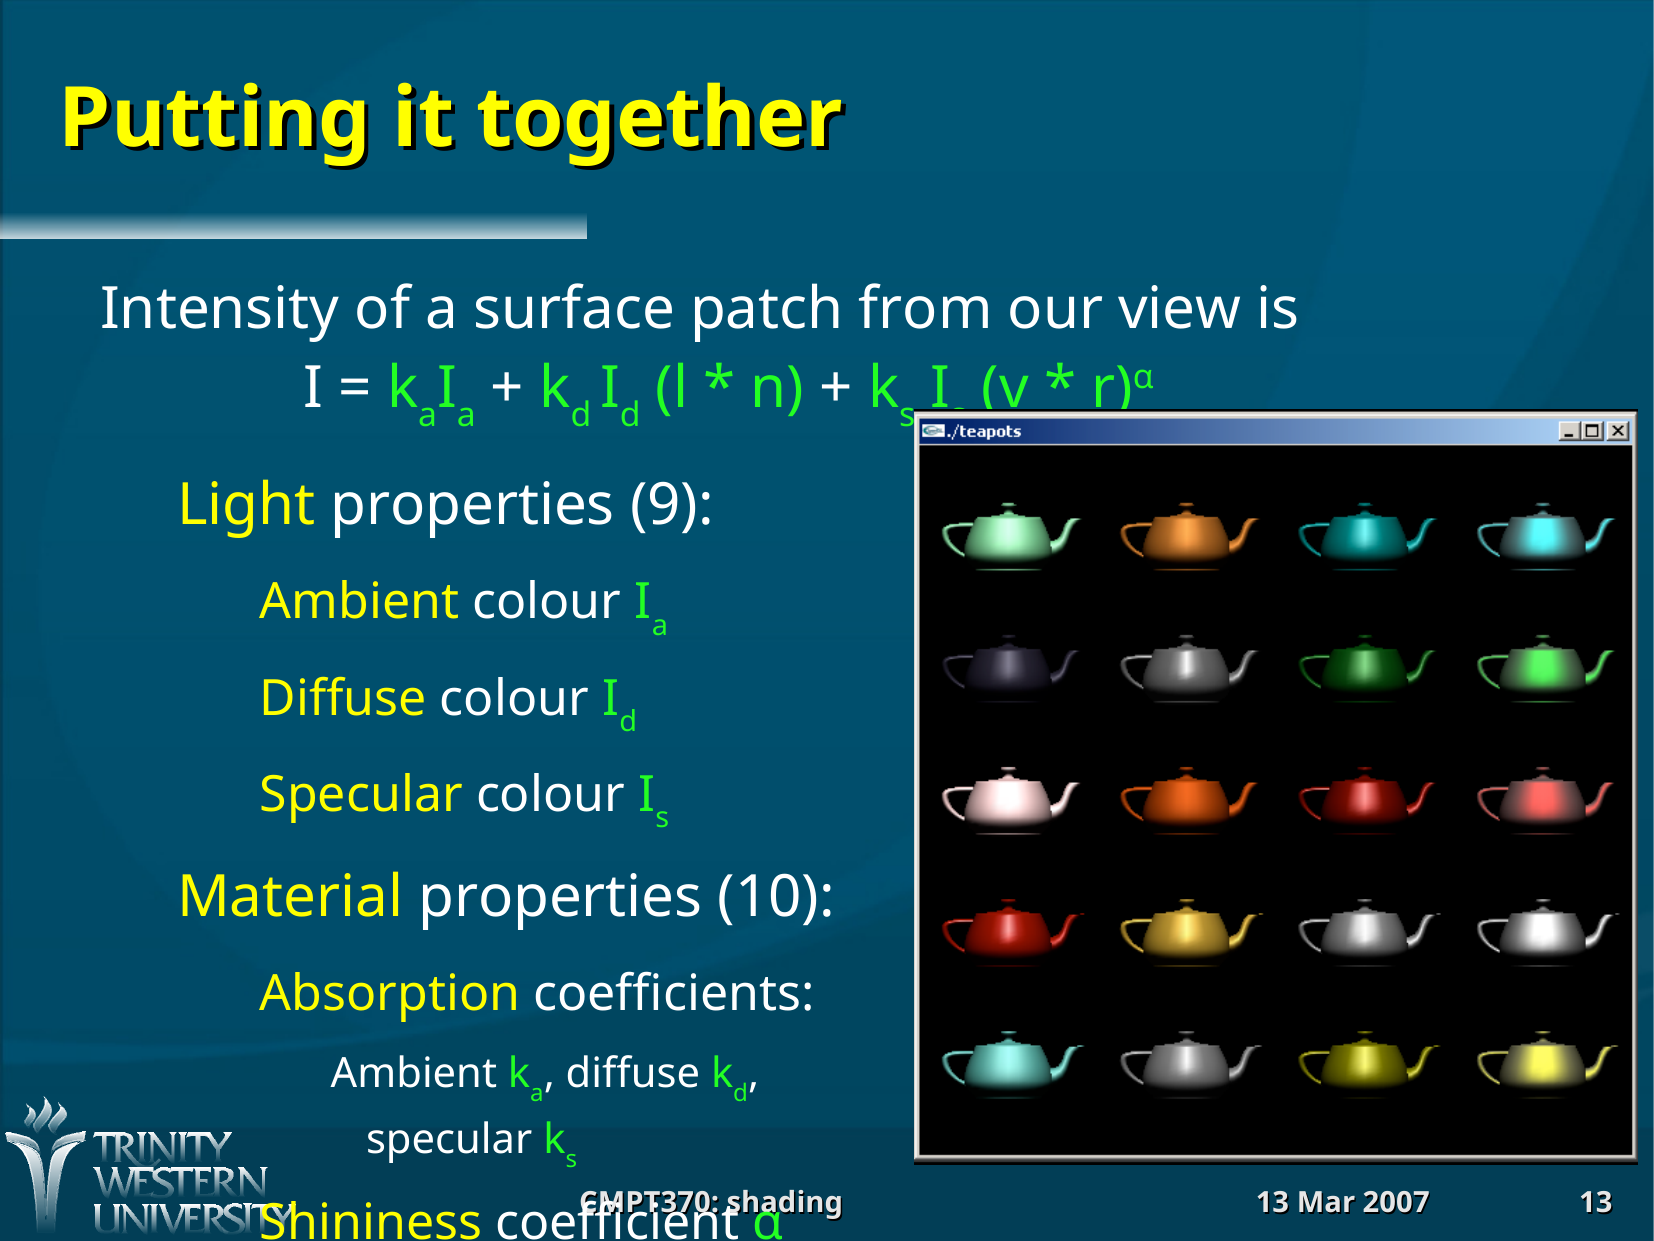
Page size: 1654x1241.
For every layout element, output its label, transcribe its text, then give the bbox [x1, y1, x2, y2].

picture [0, 214, 586, 232]
picture [0, 233, 586, 238]
picture [914, 409, 1654, 1164]
list Intensity of a surface patch from our view is I = kaIa + kd Id (l * n) + ks Is (v * r)α Light properties (9): Ambient colour Ia Diffuse colour Id Specular colour Is Material properties (10): Absorption coefficients: Ambient ka, diffuse kd, specular ks Shininess coefficient α [82, 266, 1571, 1136]
title Putting it together [59, 27, 1548, 201]
picture [38, 1227, 54, 1232]
